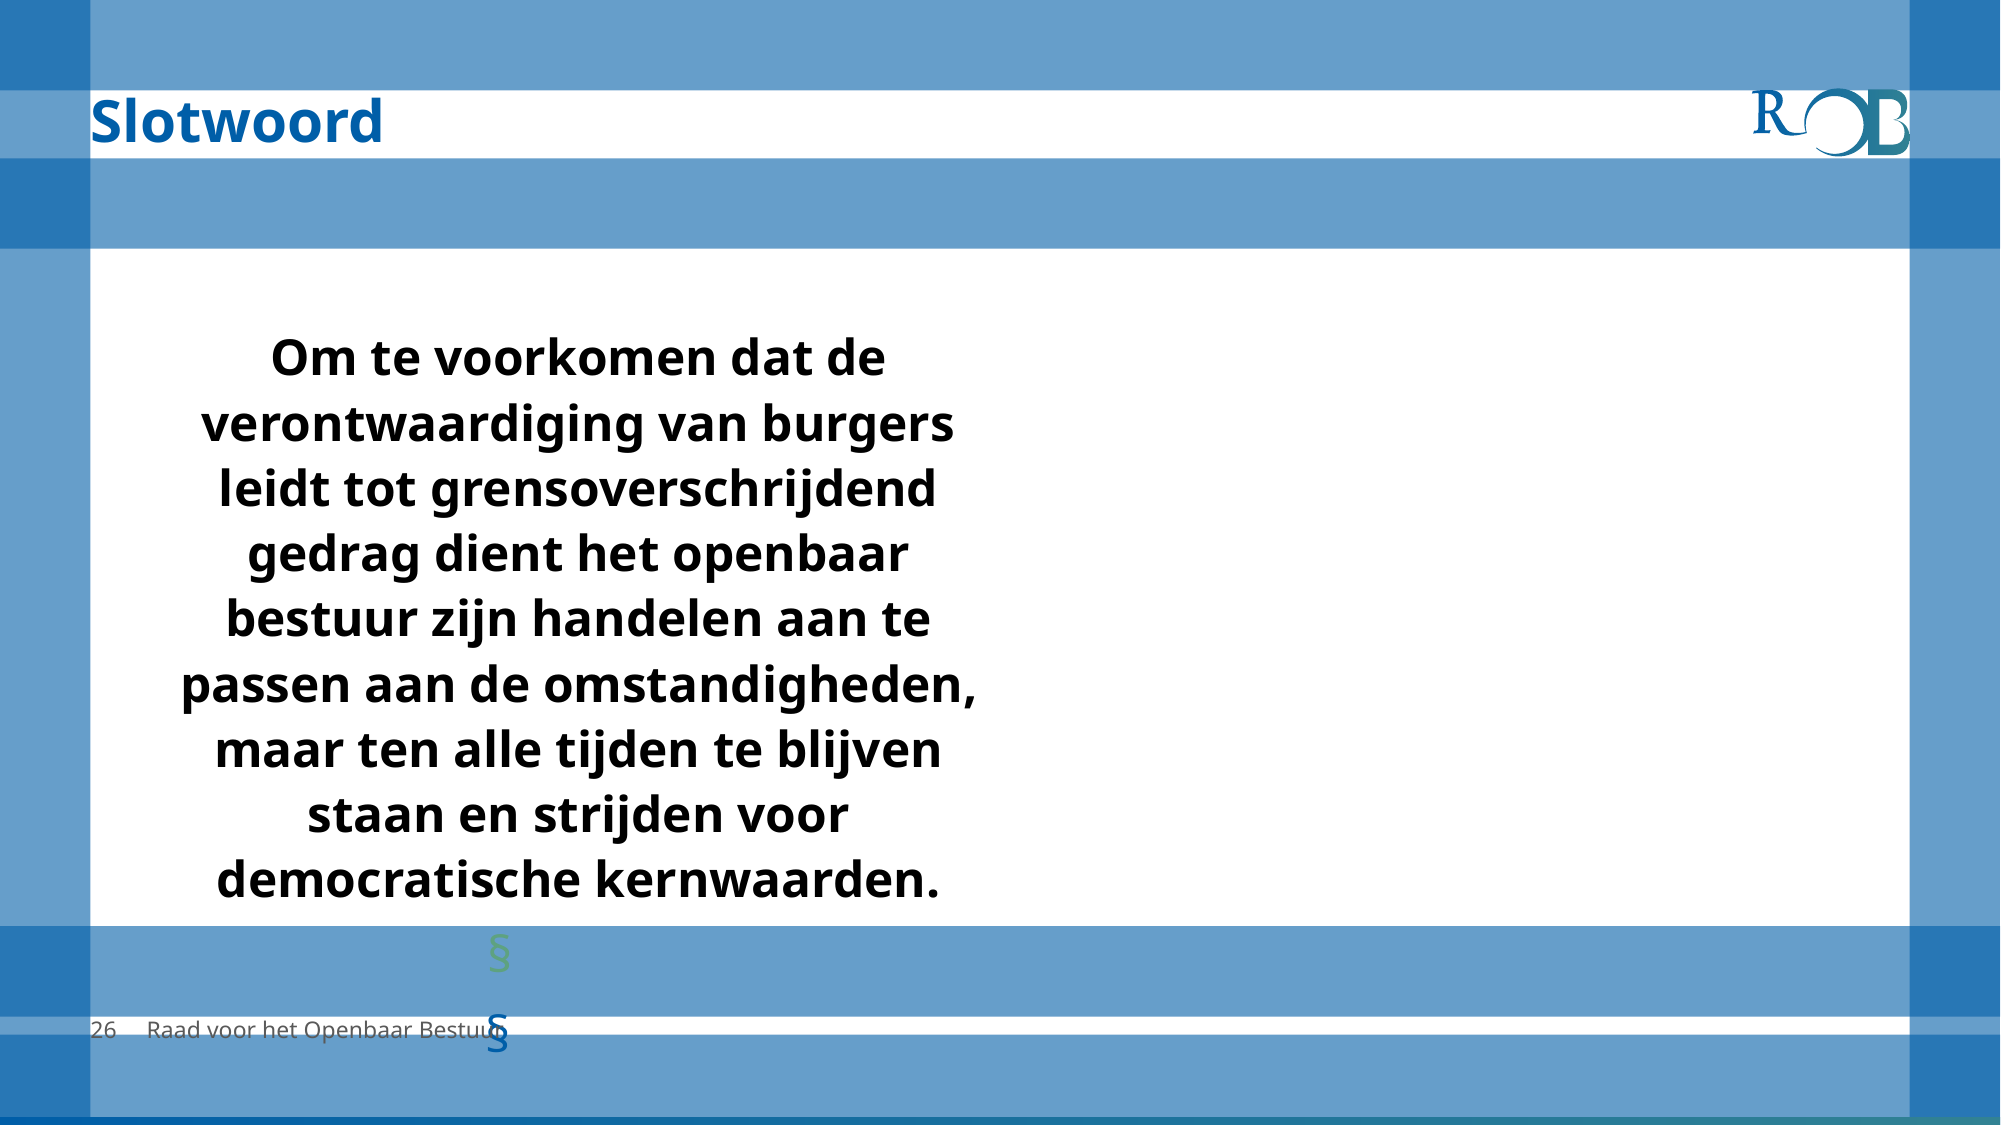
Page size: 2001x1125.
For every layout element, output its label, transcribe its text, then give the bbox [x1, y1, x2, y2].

list Om te voorkomen dat de verontwaardiging van burgers leidt tot grensoverschrijdend gedrag dient het openbaar bestuur zijn handelen aan te passen aan de omstandigheden, maar ten alle tijden te blijven staan en strijden voor democratische kernwaarden. [90, 248, 1910, 928]
text_box Raad voor het Openbaar Bestuur [146, 1015, 570, 1037]
title Slotwoord [90, 91, 1662, 160]
text_box 26 [90, 1015, 143, 1037]
